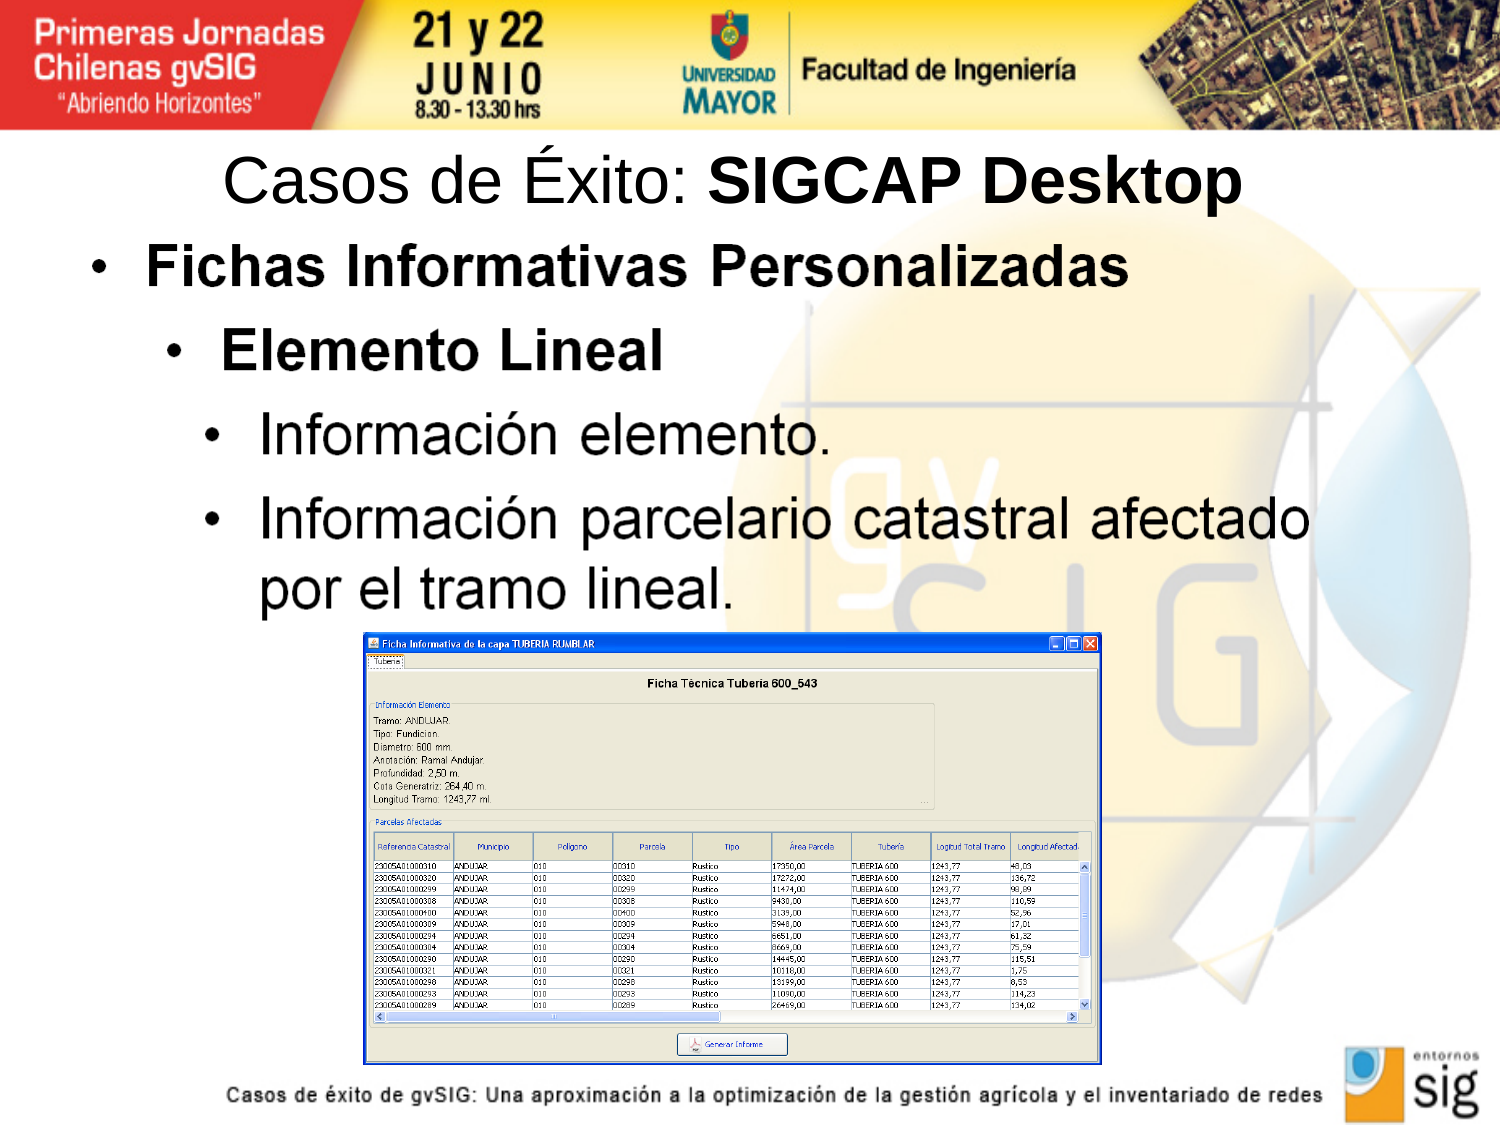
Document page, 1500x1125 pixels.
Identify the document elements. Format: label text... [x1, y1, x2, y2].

title Casos de Éxito: SIGCAP Desktop [58, 93, 1409, 261]
picture [0, 0, 1500, 1125]
